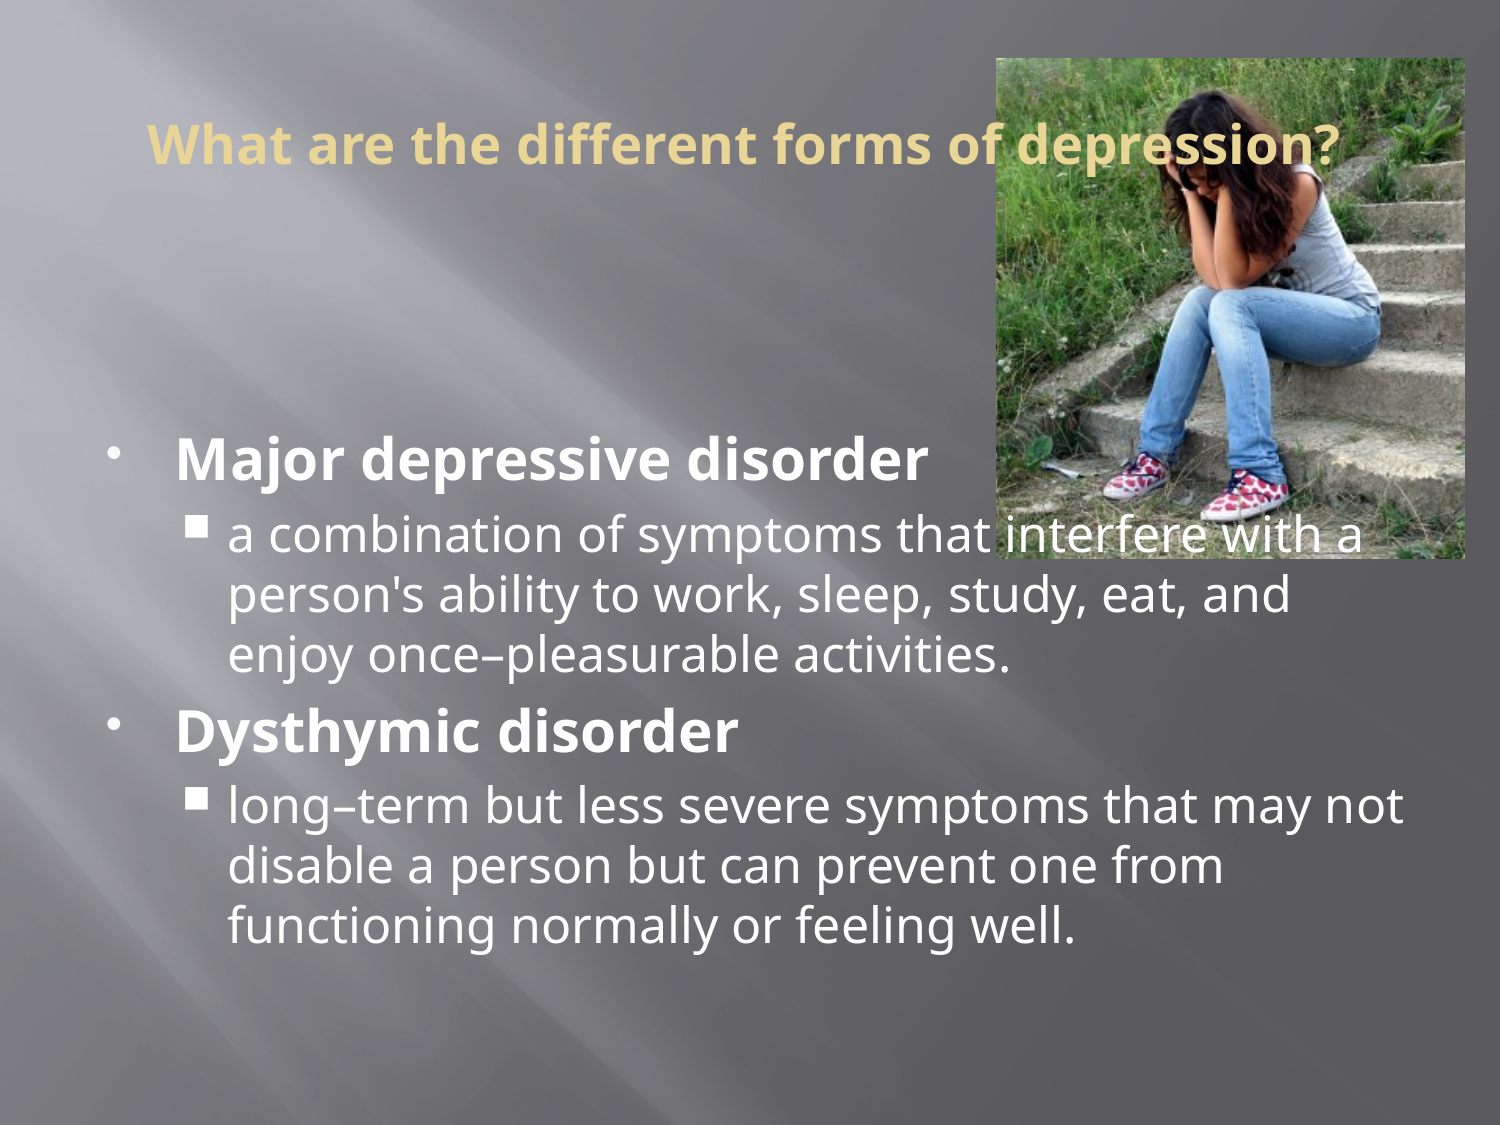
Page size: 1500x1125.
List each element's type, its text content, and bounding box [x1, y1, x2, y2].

picture [0, 0, 1500, 1125]
title What are the different forms of depression? [70, 82, 1421, 270]
list Major depressive disorder a combination of symptoms that interfere with a person's ability to work, sleep, study, eat, and enjoy once–pleasurable activities. Dysthymic disorder long–term but less severe symptoms that may not disable a person but can prevent one from functioning normally or feeling well. [70, 414, 1421, 1125]
